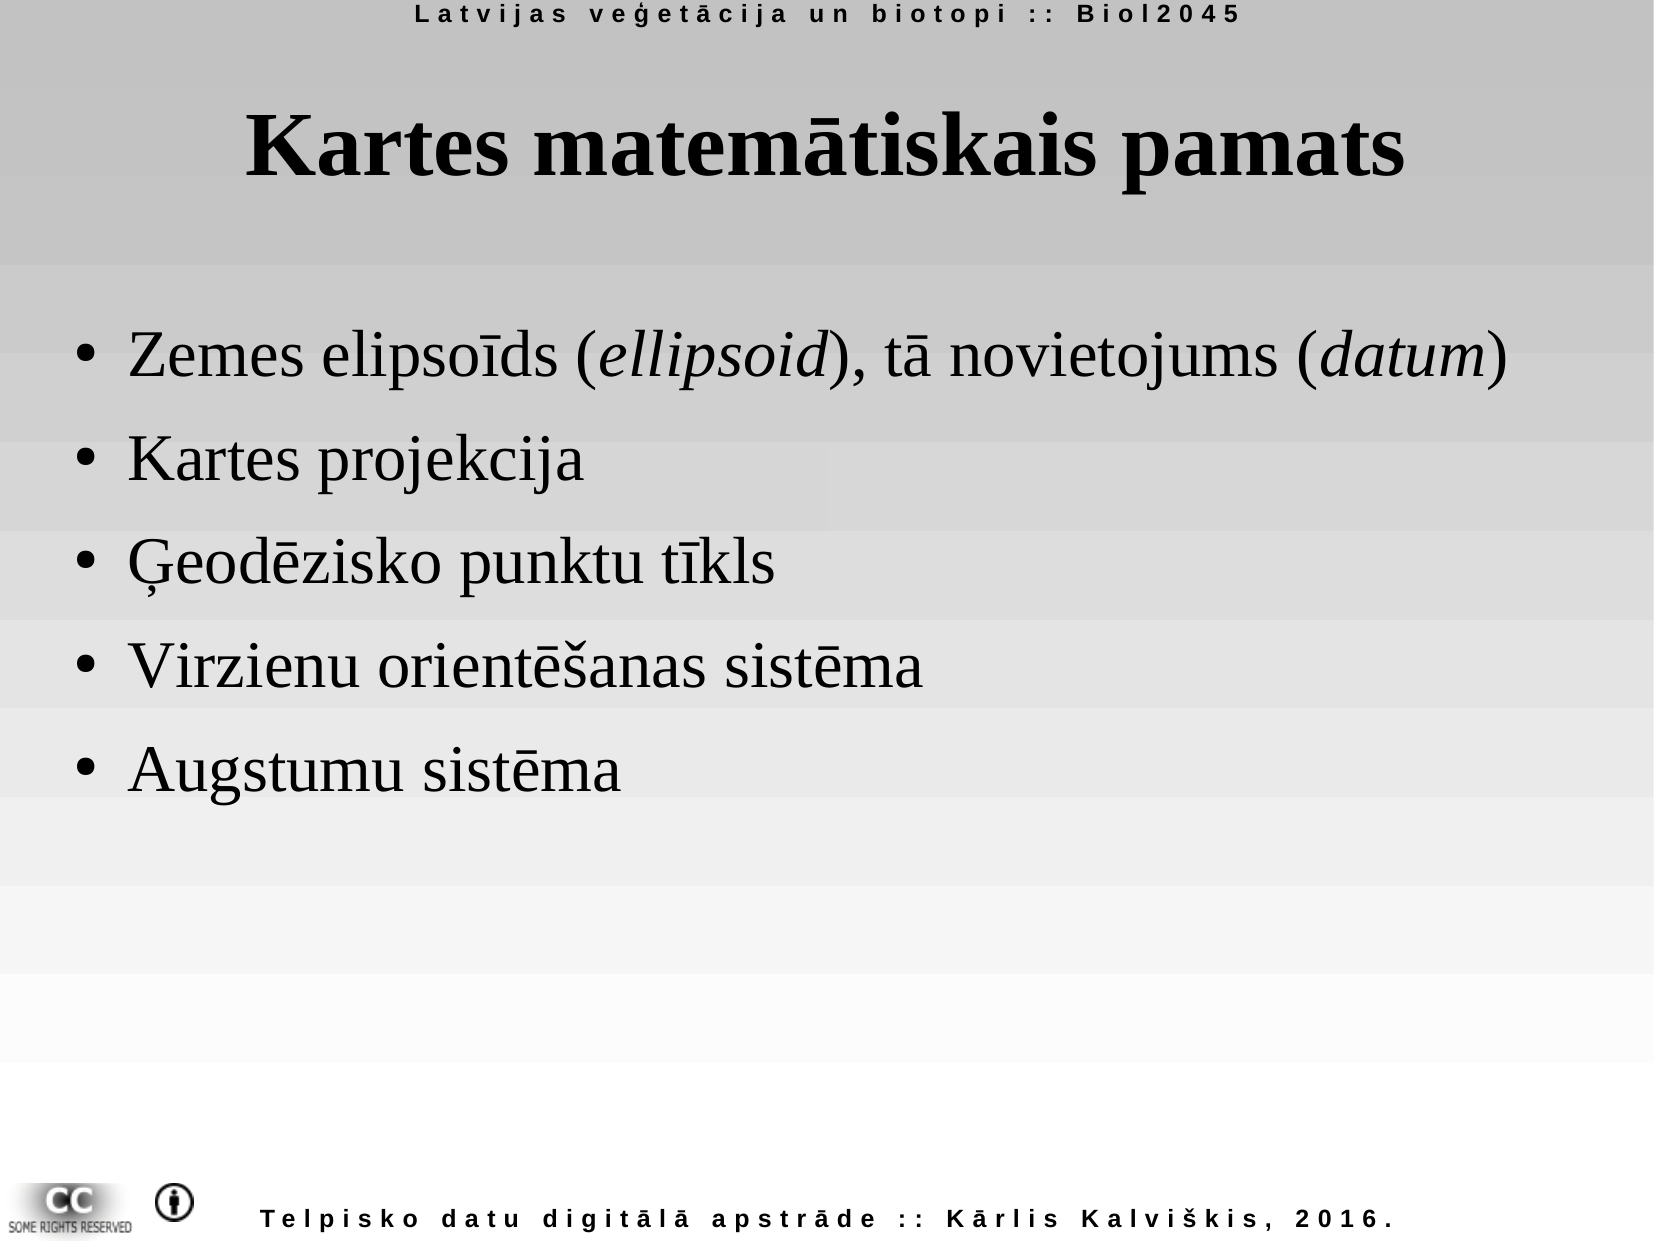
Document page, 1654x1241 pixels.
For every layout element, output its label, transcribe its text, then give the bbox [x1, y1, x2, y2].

picture [0, 287, 1654, 1241]
list Zemes elipsoīds (ellipsoid), tā novietojums (datum) Kartes projekcija Ģeodēzisko punktu tīkls Virzienu orientēšanas sistēma Augstumu sistēma [56, 317, 1600, 1175]
title Kartes matemātiskais pamats [0, 1, 1654, 287]
